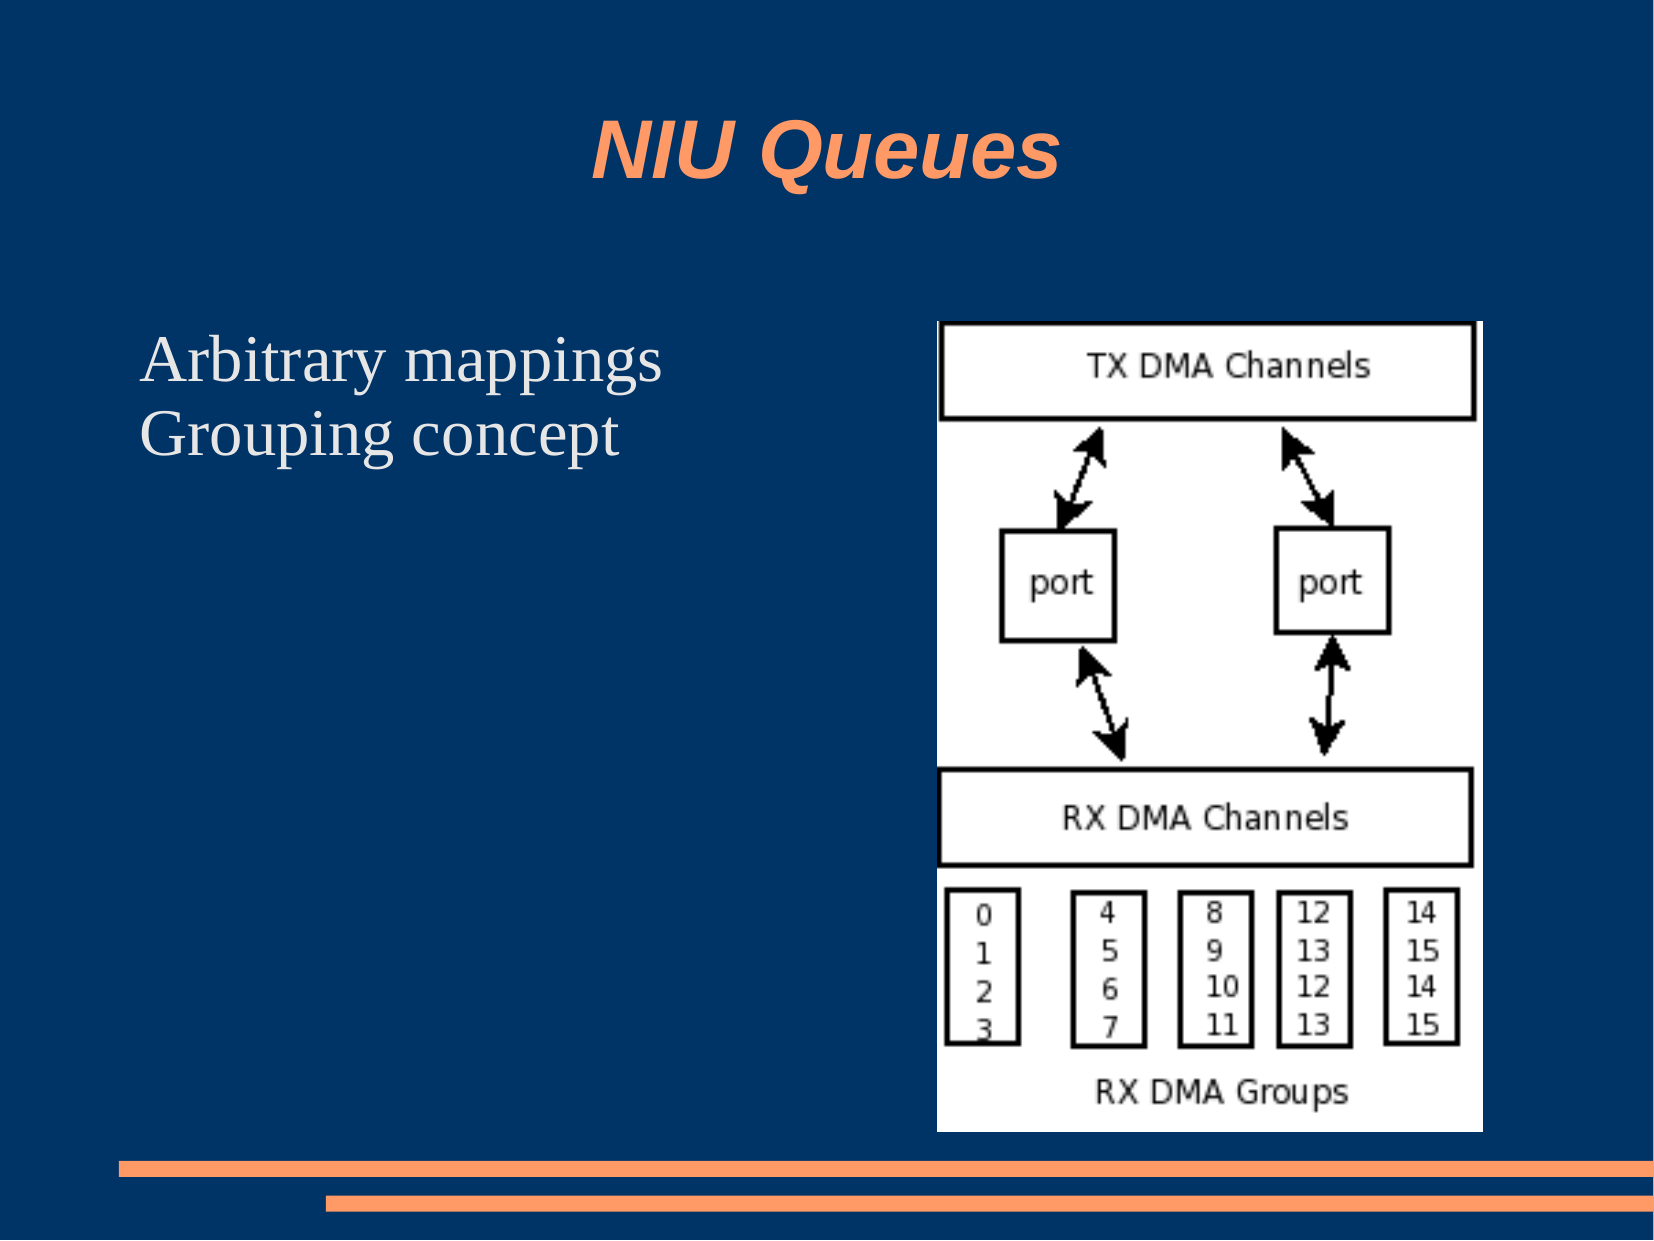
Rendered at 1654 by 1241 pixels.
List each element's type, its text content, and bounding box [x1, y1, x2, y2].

picture [937, 321, 1483, 1132]
list Arbitrary mappings Grouping concept [121, 322, 824, 1133]
title NIU Queues [121, 46, 1534, 254]
